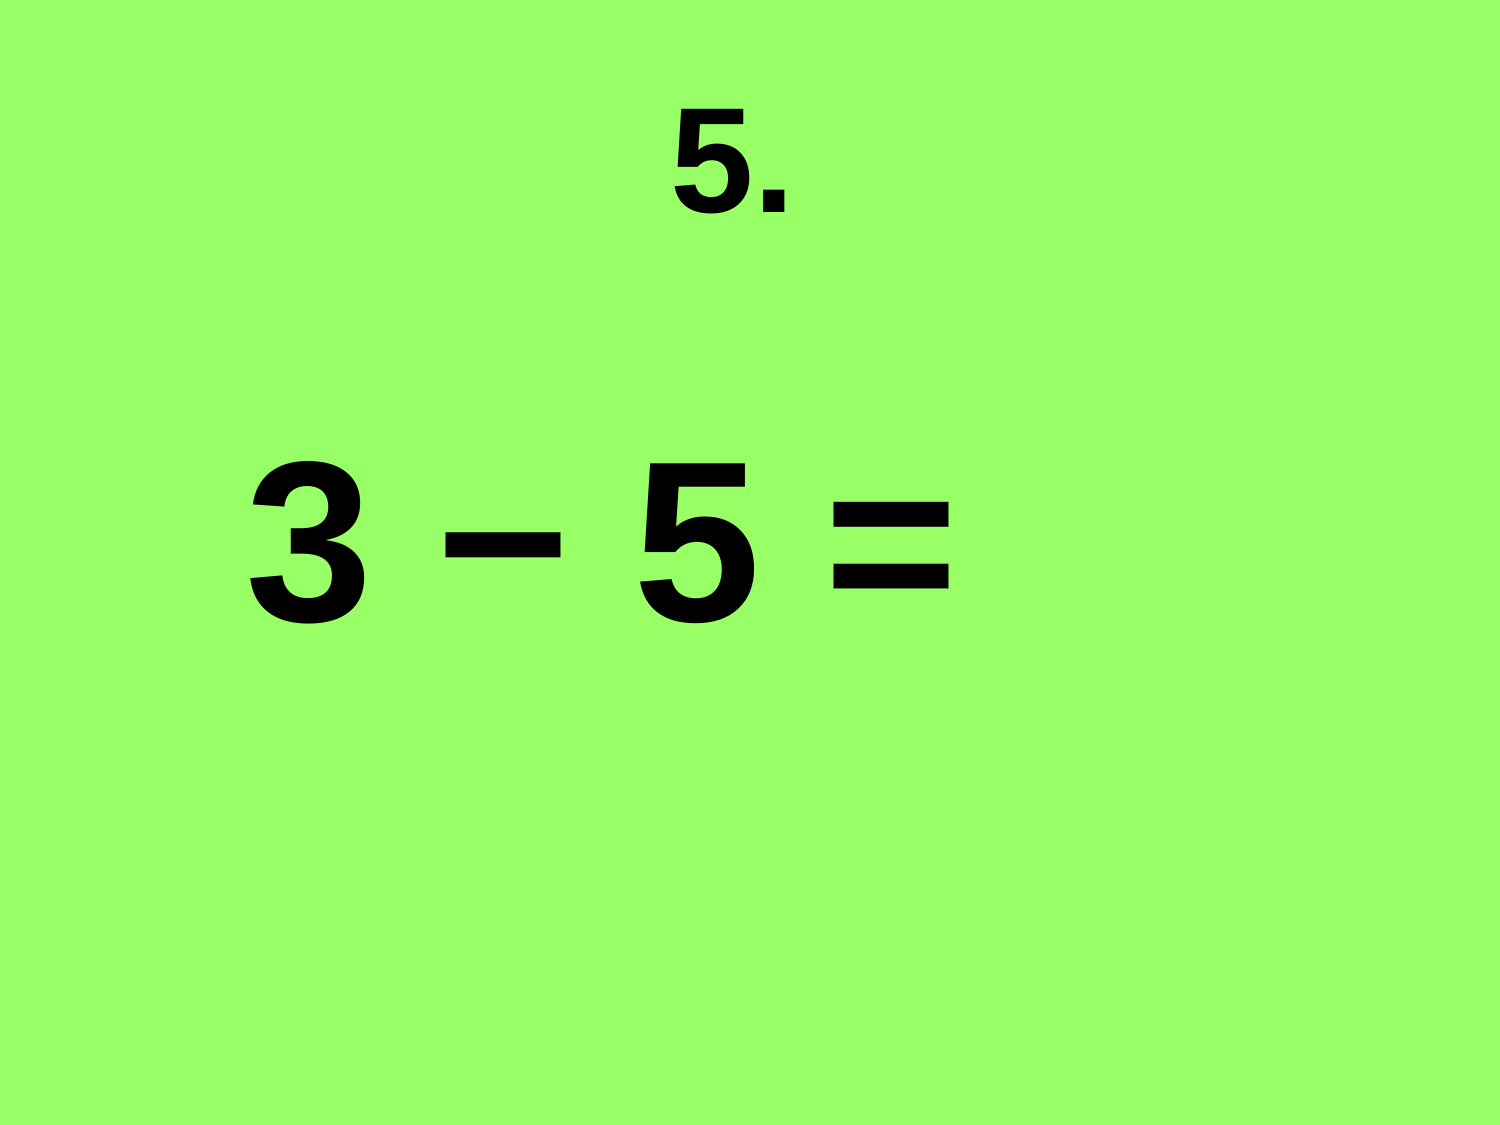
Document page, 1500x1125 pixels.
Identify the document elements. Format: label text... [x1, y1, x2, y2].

text_box 5. [655, 54, 880, 251]
title 3 − 5 = [0, 384, 1376, 675]
